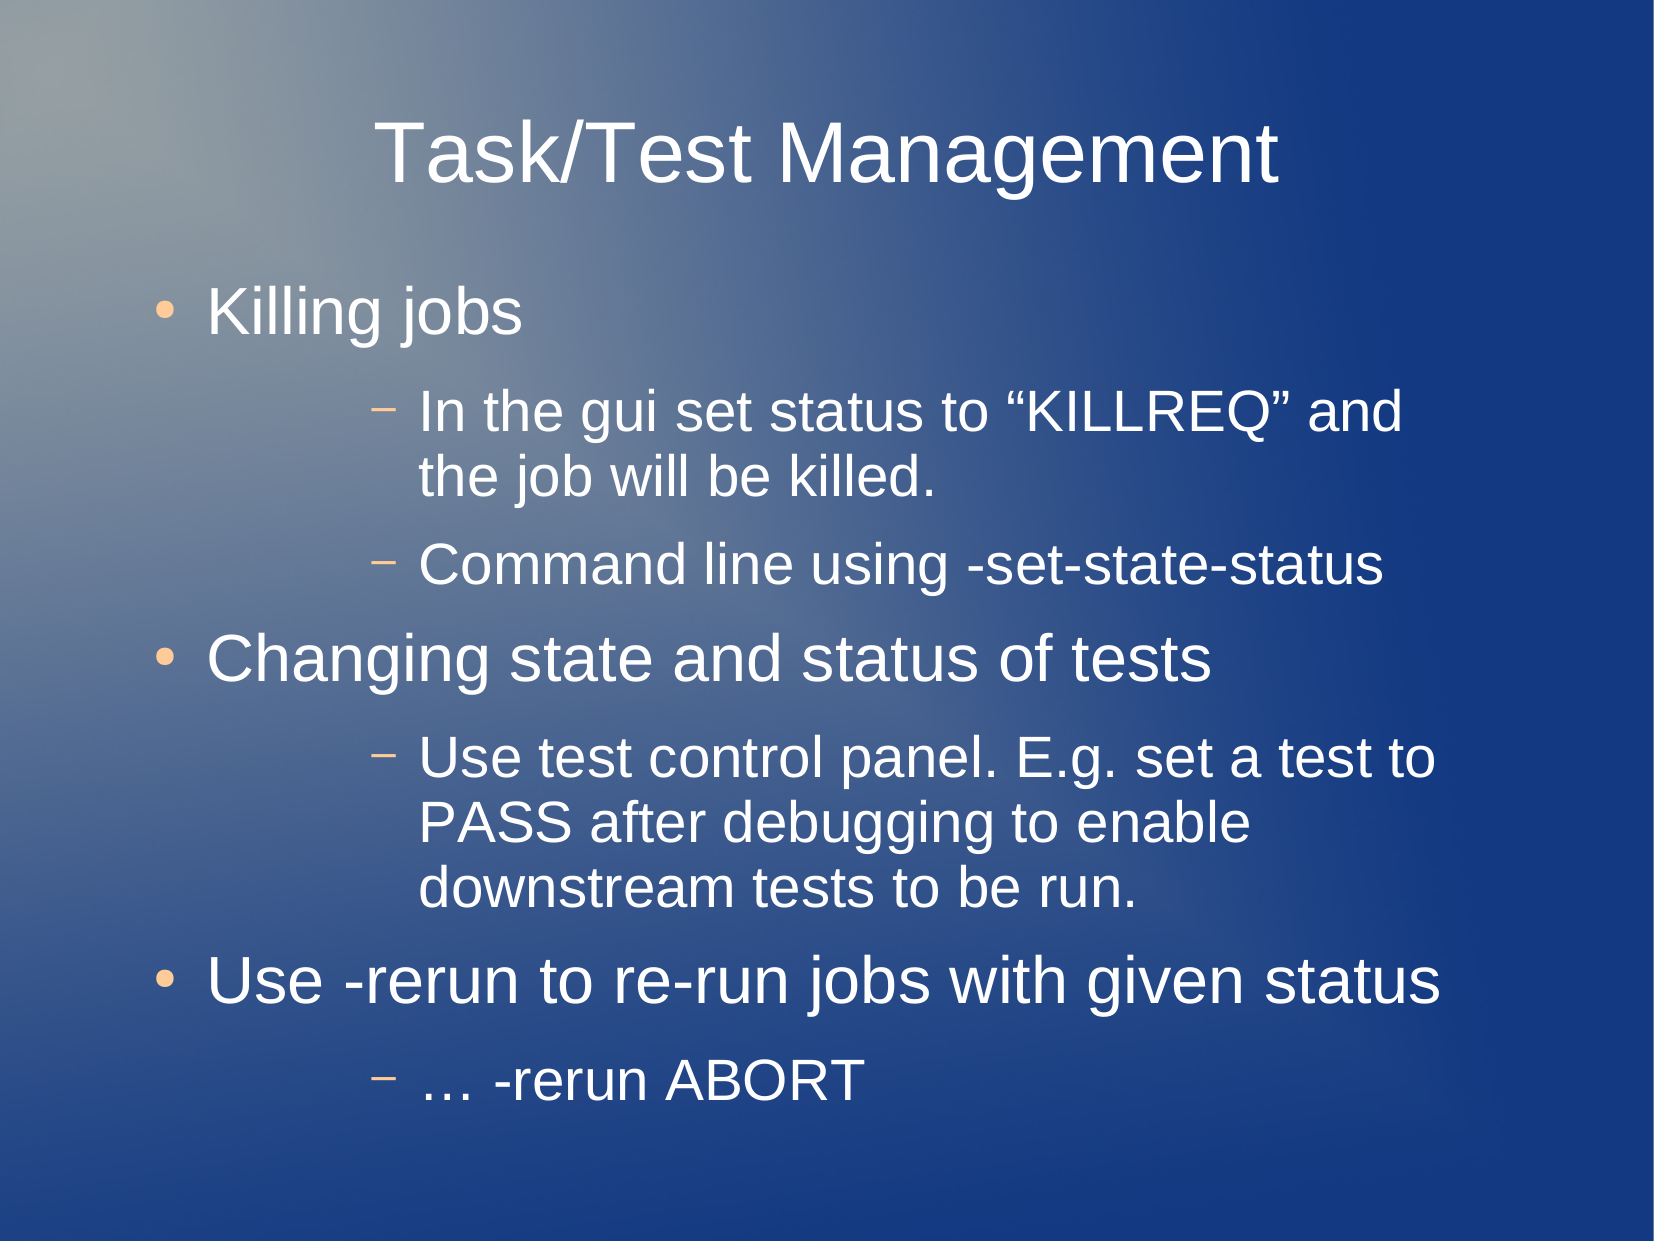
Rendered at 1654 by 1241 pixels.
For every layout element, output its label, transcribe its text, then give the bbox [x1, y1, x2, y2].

title Task/Test Management [82, 49, 1571, 257]
list Killing jobs In the gui set status to “KILLREQ” and the job will be killed. Command line using -set-state-status Changing state and status of tests Use test control panel. E.g. set a test to PASS after debugging to enable downstream tests to be run. Use -rerun to re-run jobs with given status … -rerun ABORT [135, 273, 1494, 1113]
picture [0, 0, 1654, 1241]
